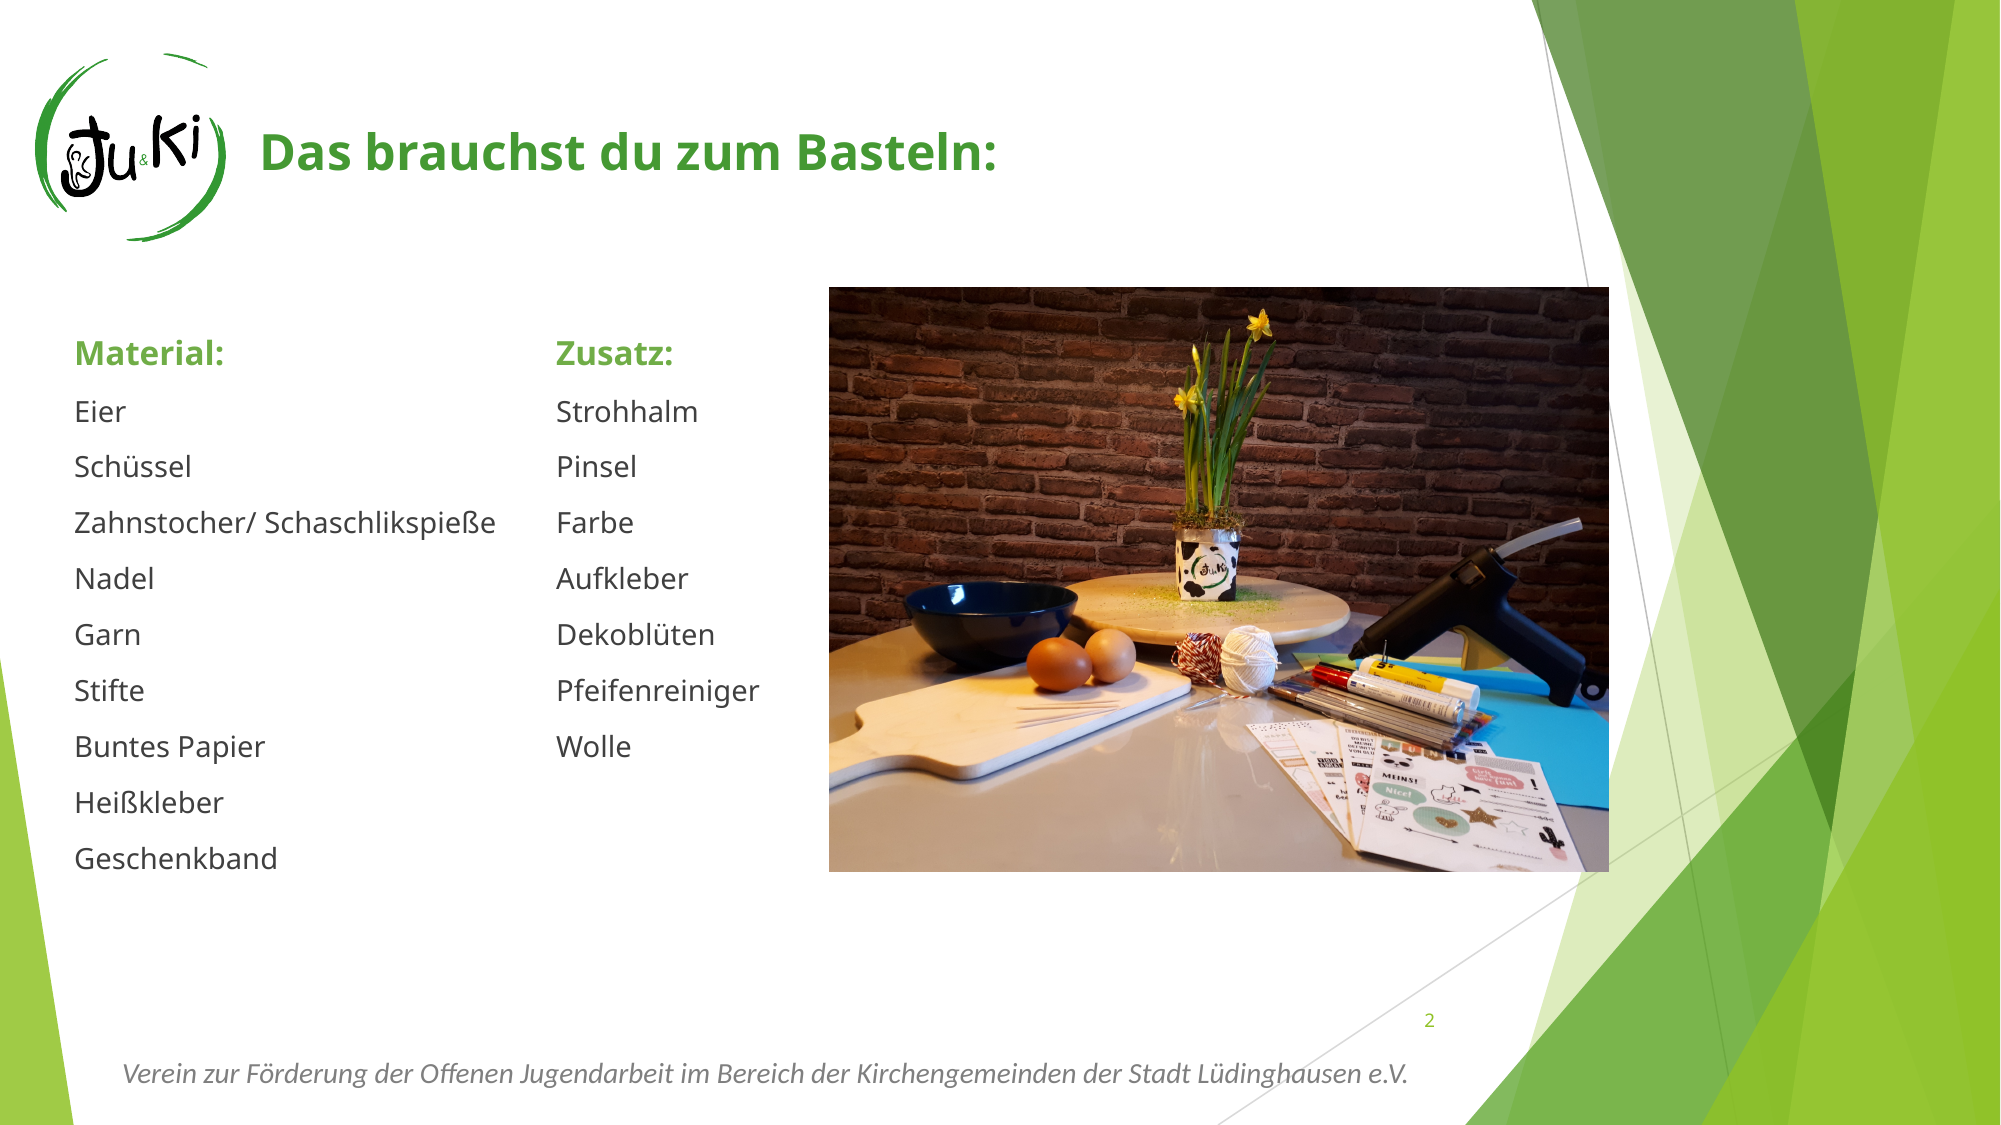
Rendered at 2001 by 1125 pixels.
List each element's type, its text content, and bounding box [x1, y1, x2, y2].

picture [829, 287, 1609, 872]
text_box [1409, 991, 1522, 1051]
text_box Verein zur Förderung der Offenen Jugendarbeit im Bereich der Kirchengemeinden der Stadt Lüdinghausen e.V. [107, 1047, 1700, 1098]
list Material: Eier Schüssel Zahnstocher/ Schaschlikspieße Nadel Garn Stifte Buntes Papier Heißkleber Geschenkband [59, 324, 784, 909]
picture [31, 46, 229, 246]
text_box Zusatz: Strohhalm Pinsel Farbe Aufkleber Dekoblüten Pfeifenreiniger Wolle [541, 324, 1266, 835]
title Das brauchst du zum Basteln: [244, 54, 1202, 189]
